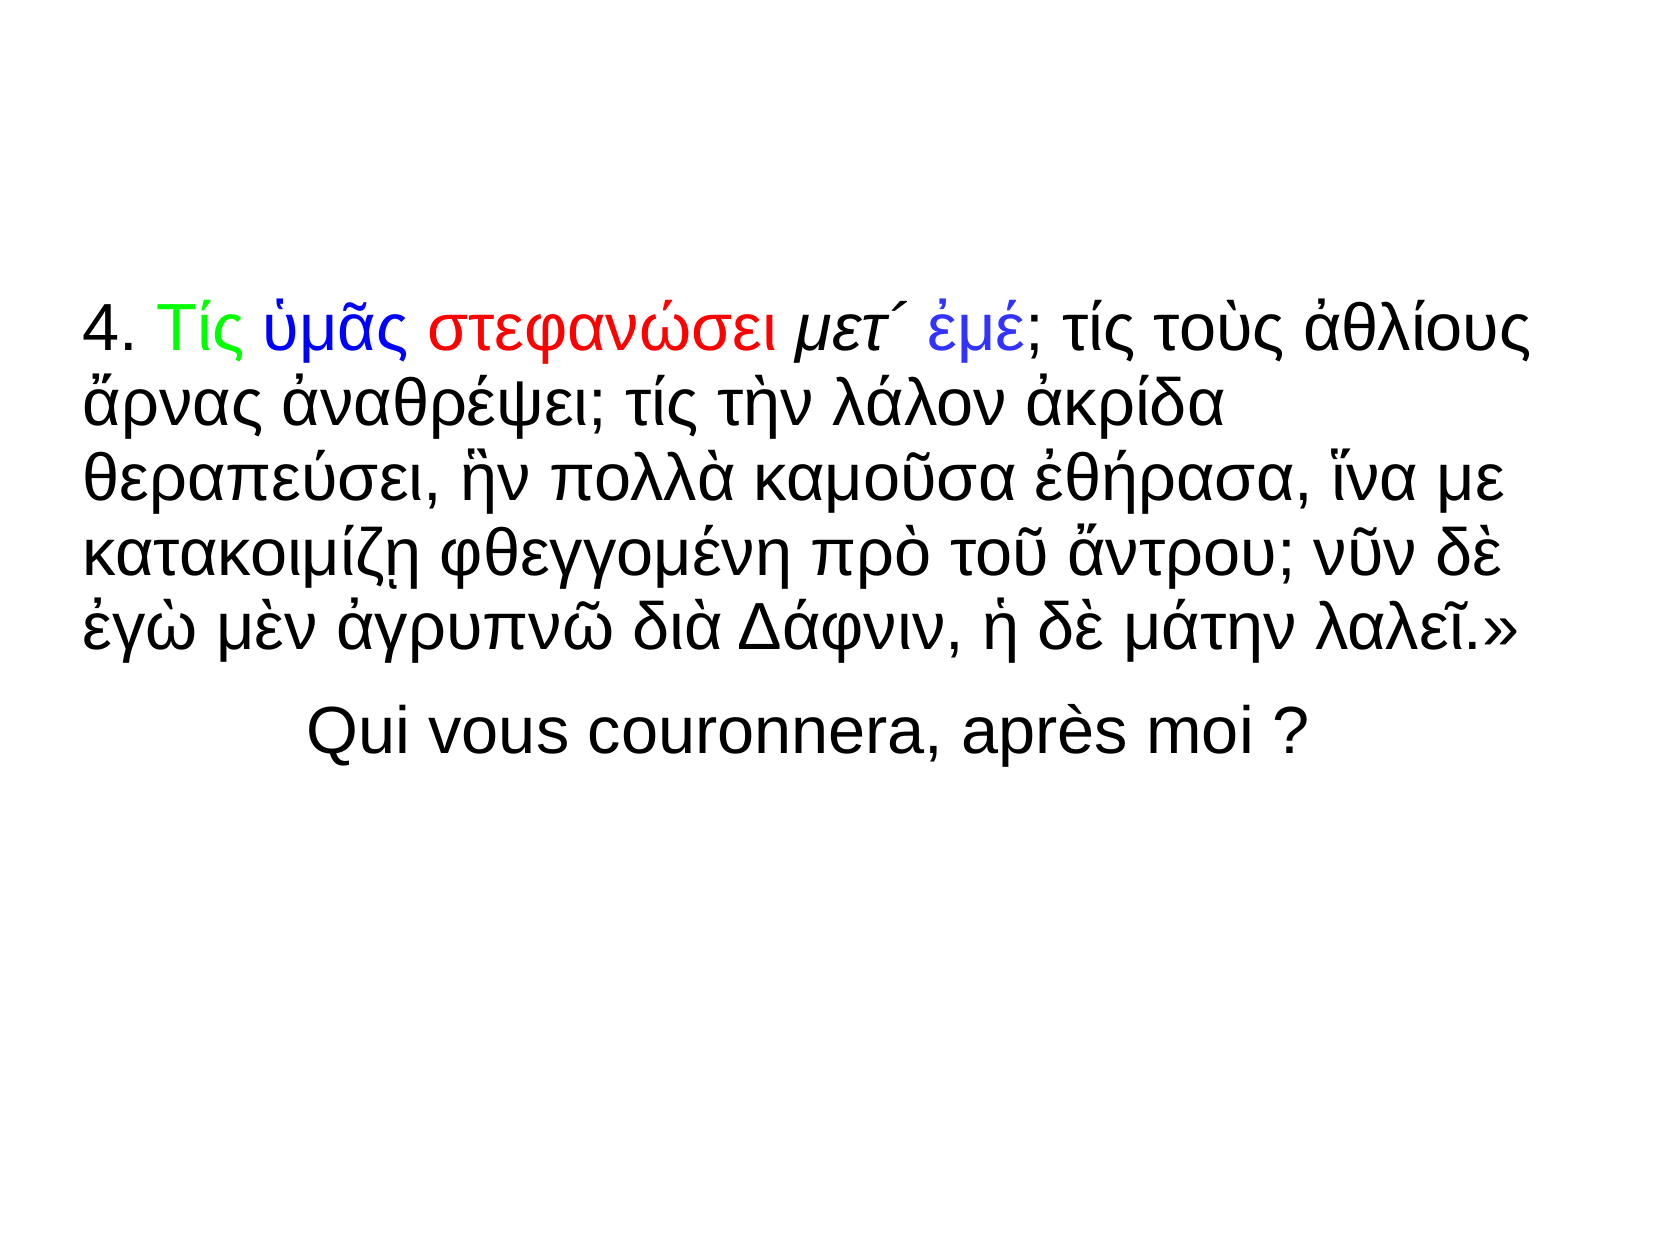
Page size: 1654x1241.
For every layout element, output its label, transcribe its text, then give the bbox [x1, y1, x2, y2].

list 4. Τίς ὑμᾶς στεφανώσει μετ´ ἐμέ; τίς τοὺς ἀθλίους ἄρνας ἀναθρέψει; τίς τὴν λάλον ἀκρίδα θεραπεύσει, ἣν πολλὰ καμοῦσα ἐθήρασα, ἵνα με κατακοιμίζῃ φθεγγομένη πρὸ τοῦ ἄντρου; νῦν δὲ ἐγὼ μὲν ἀγρυπνῶ διὰ Δάφνιν, ἡ δὲ μάτην λαλεῖ.» Qui vous couronnera, après moi ? [82, 290, 1571, 1109]
